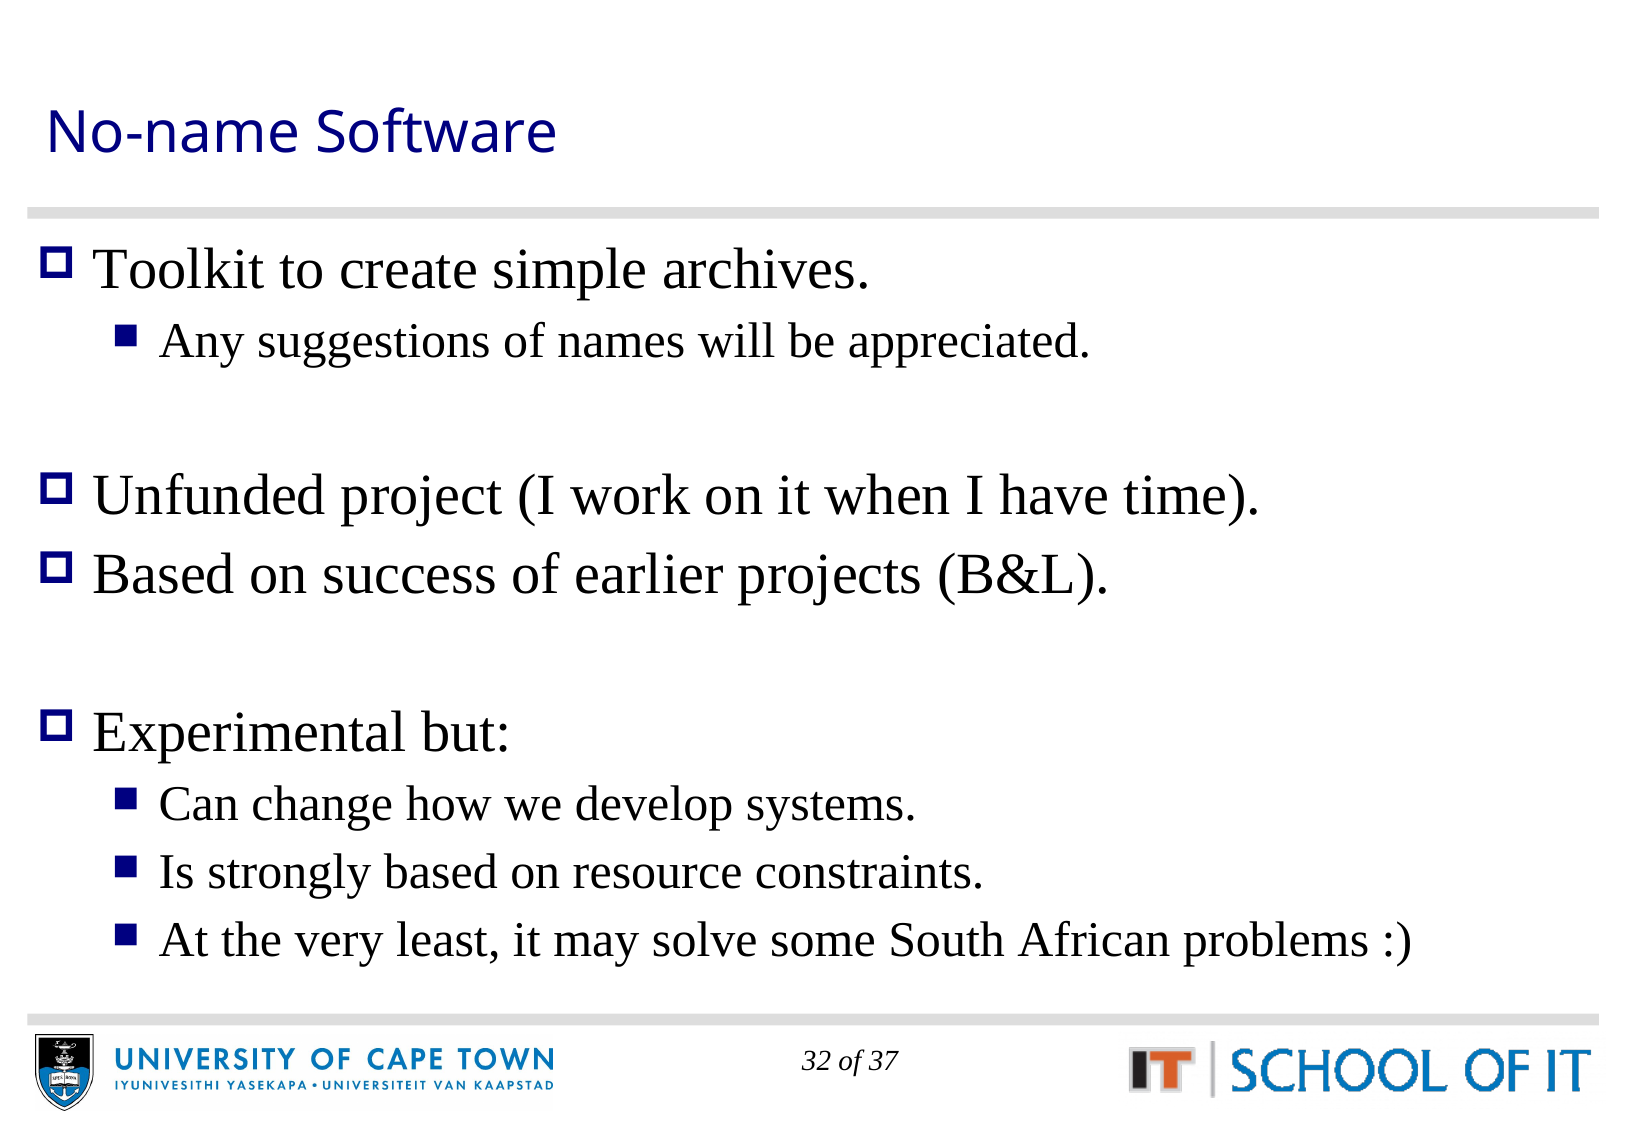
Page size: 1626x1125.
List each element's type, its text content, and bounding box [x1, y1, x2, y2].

picture [35, 1034, 553, 1111]
picture [1118, 1030, 1606, 1109]
title No-name Software [45, 66, 1583, 194]
list Toolkit to create simple archives. Any suggestions of names will be appreciated. Unfunded project (I work on it when I have time). Based on success of earlier projects (B&L). Experimental but: Can change how we develop systems. Is strongly based on resource constraints. At the very least, it may solve some South African problems :) [36, 236, 1579, 998]
